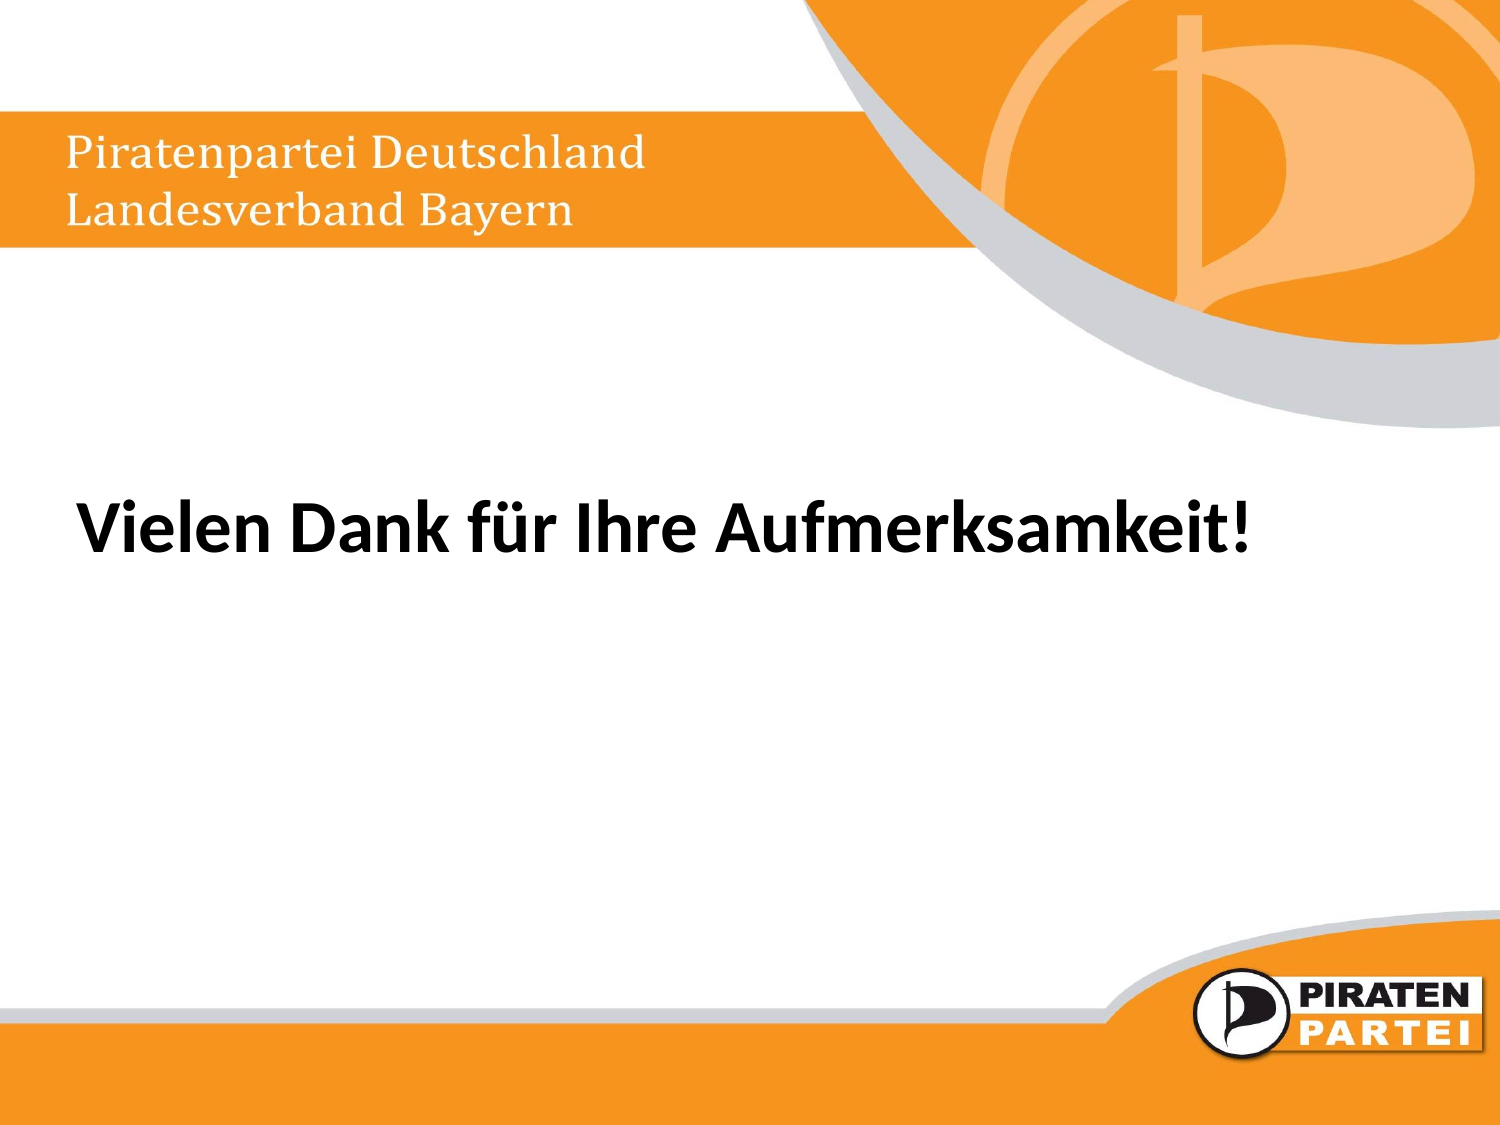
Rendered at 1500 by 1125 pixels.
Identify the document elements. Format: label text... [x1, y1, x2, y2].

text_box Vielen Dank für Ihre Aufmerksamkeit! [61, 470, 1271, 576]
picture [0, 0, 1500, 1125]
